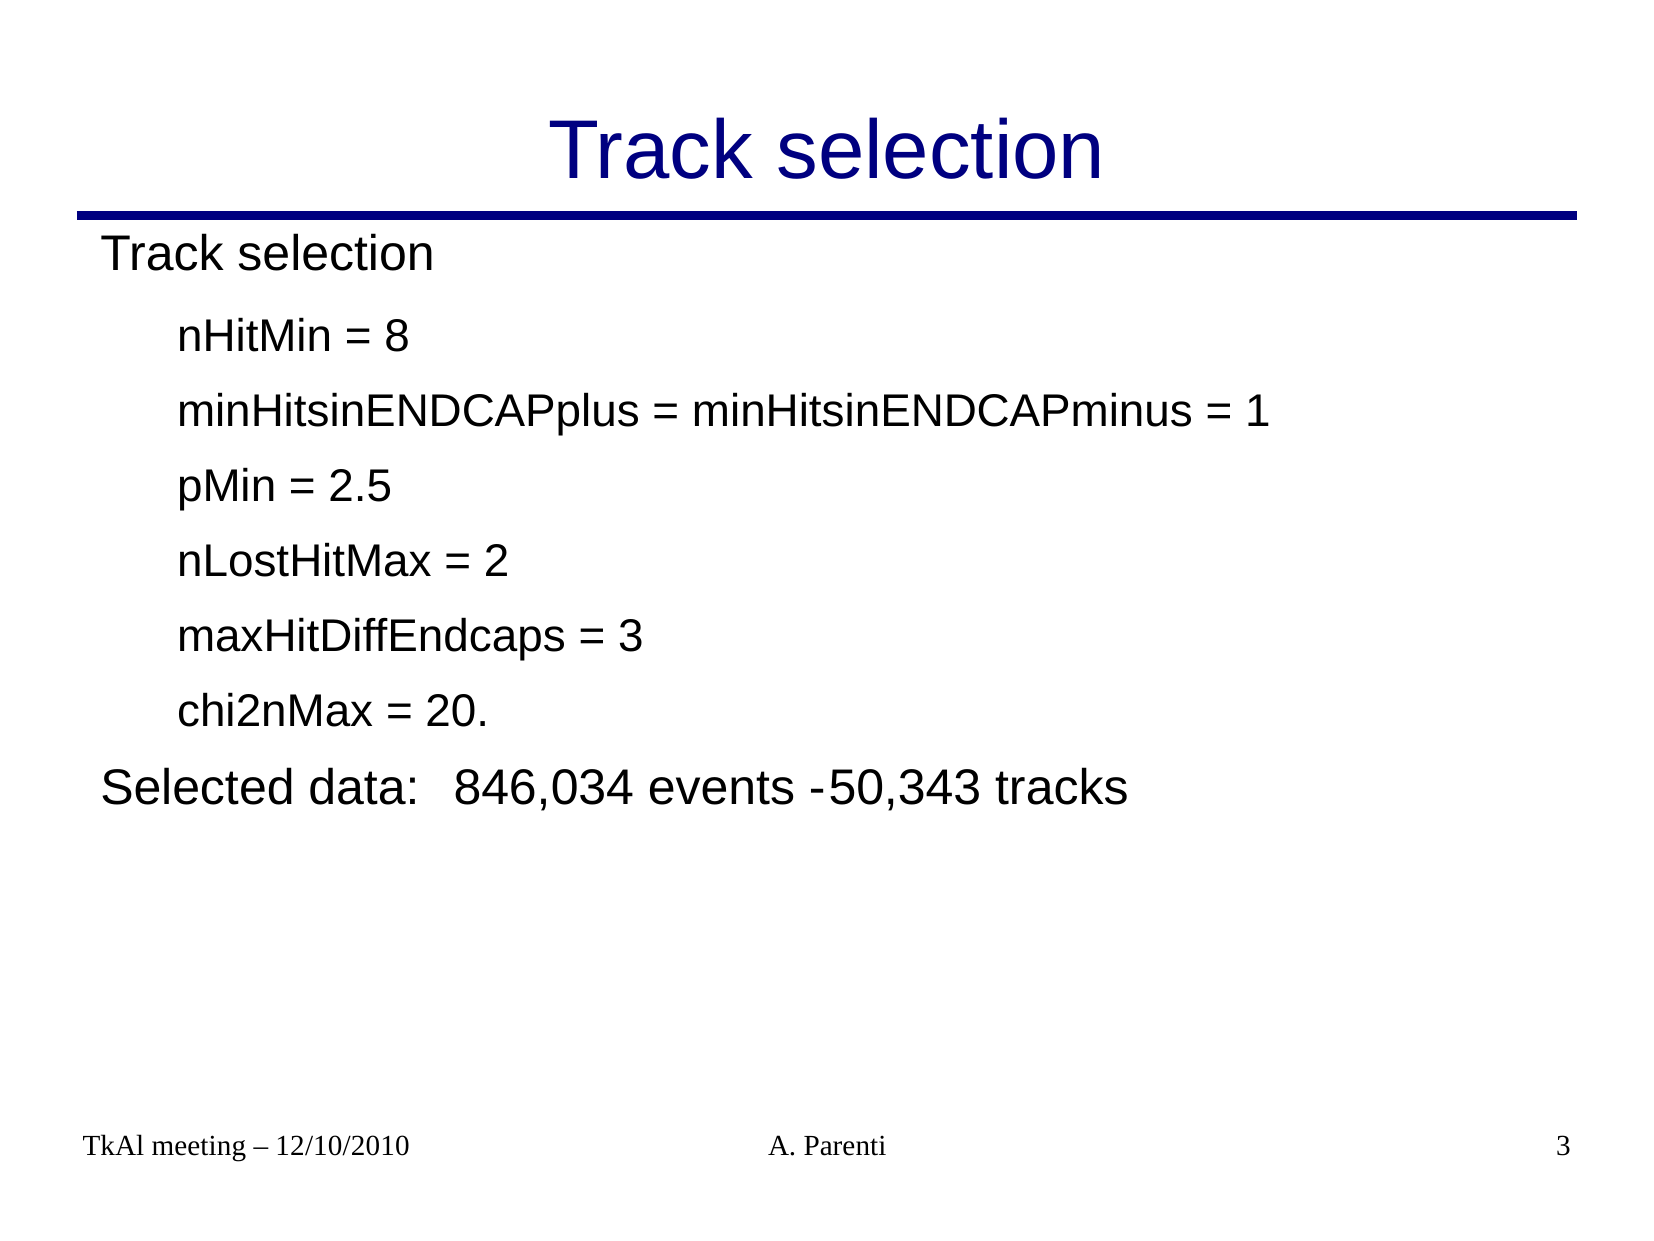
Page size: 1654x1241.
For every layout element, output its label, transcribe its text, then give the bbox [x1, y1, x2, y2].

title Track selection [82, 75, 1571, 225]
list Track selection nHitMin = 8 minHitsinENDCAPplus = minHitsinENDCAPminus = 1 pMin = 2.5 nLostHitMax = 2 maxHitDiffEndcaps = 3 chi2nMax = 20. Selected data: 846,034 events - 50,343 tracks [82, 225, 1571, 1109]
